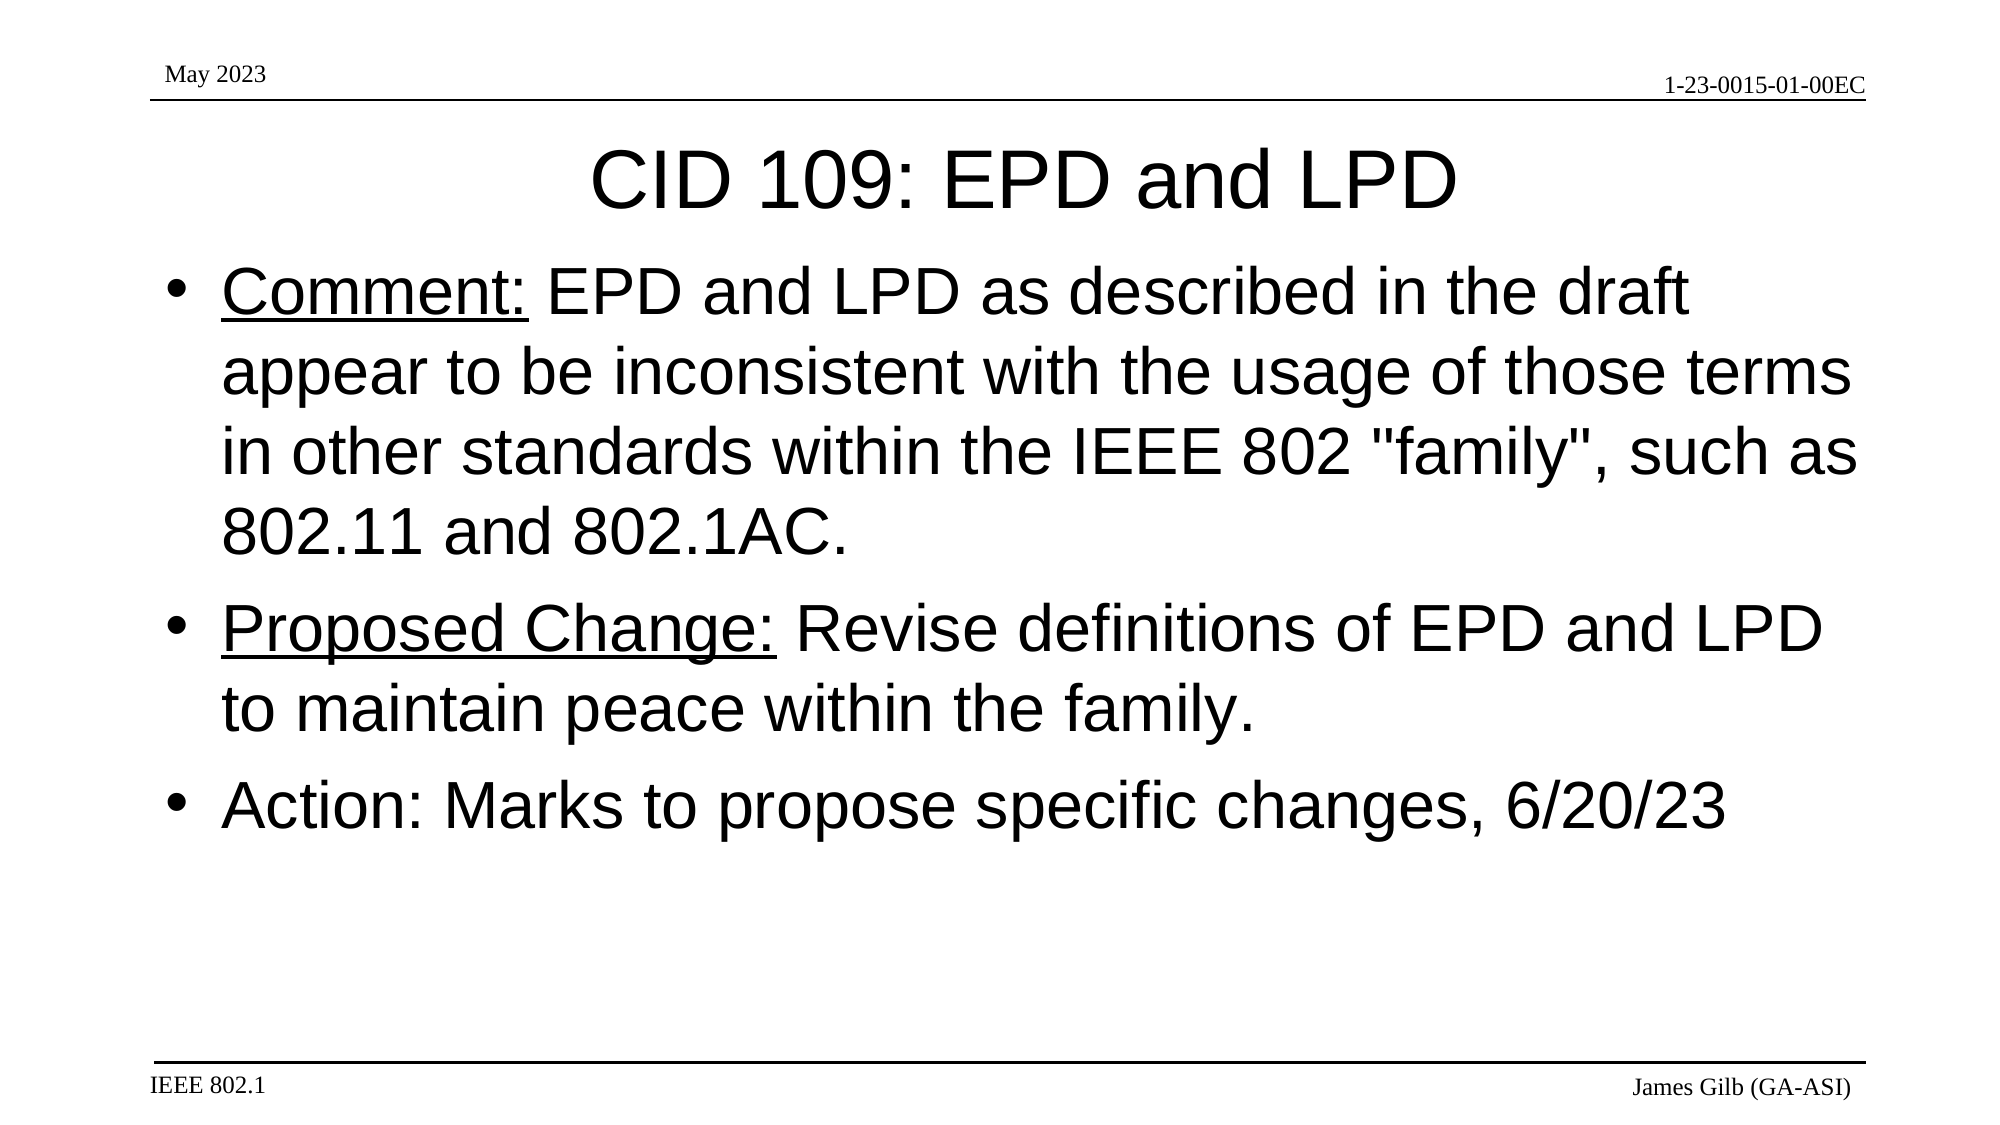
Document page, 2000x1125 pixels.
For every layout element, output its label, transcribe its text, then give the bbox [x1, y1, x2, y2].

title CID 109: EPD and LPD [149, 112, 1900, 238]
list Comment: EPD and LPD as described in the draft appear to be inconsistent with the usage of those terms in other standards within the IEEE 802 "family", such as 802.11 and 802.1AC. Proposed Change: Revise definitions of EPD and LPD to maintain peace within the family. Action: Marks to propose specific changes, 6/20/23 [150, 239, 1900, 1051]
